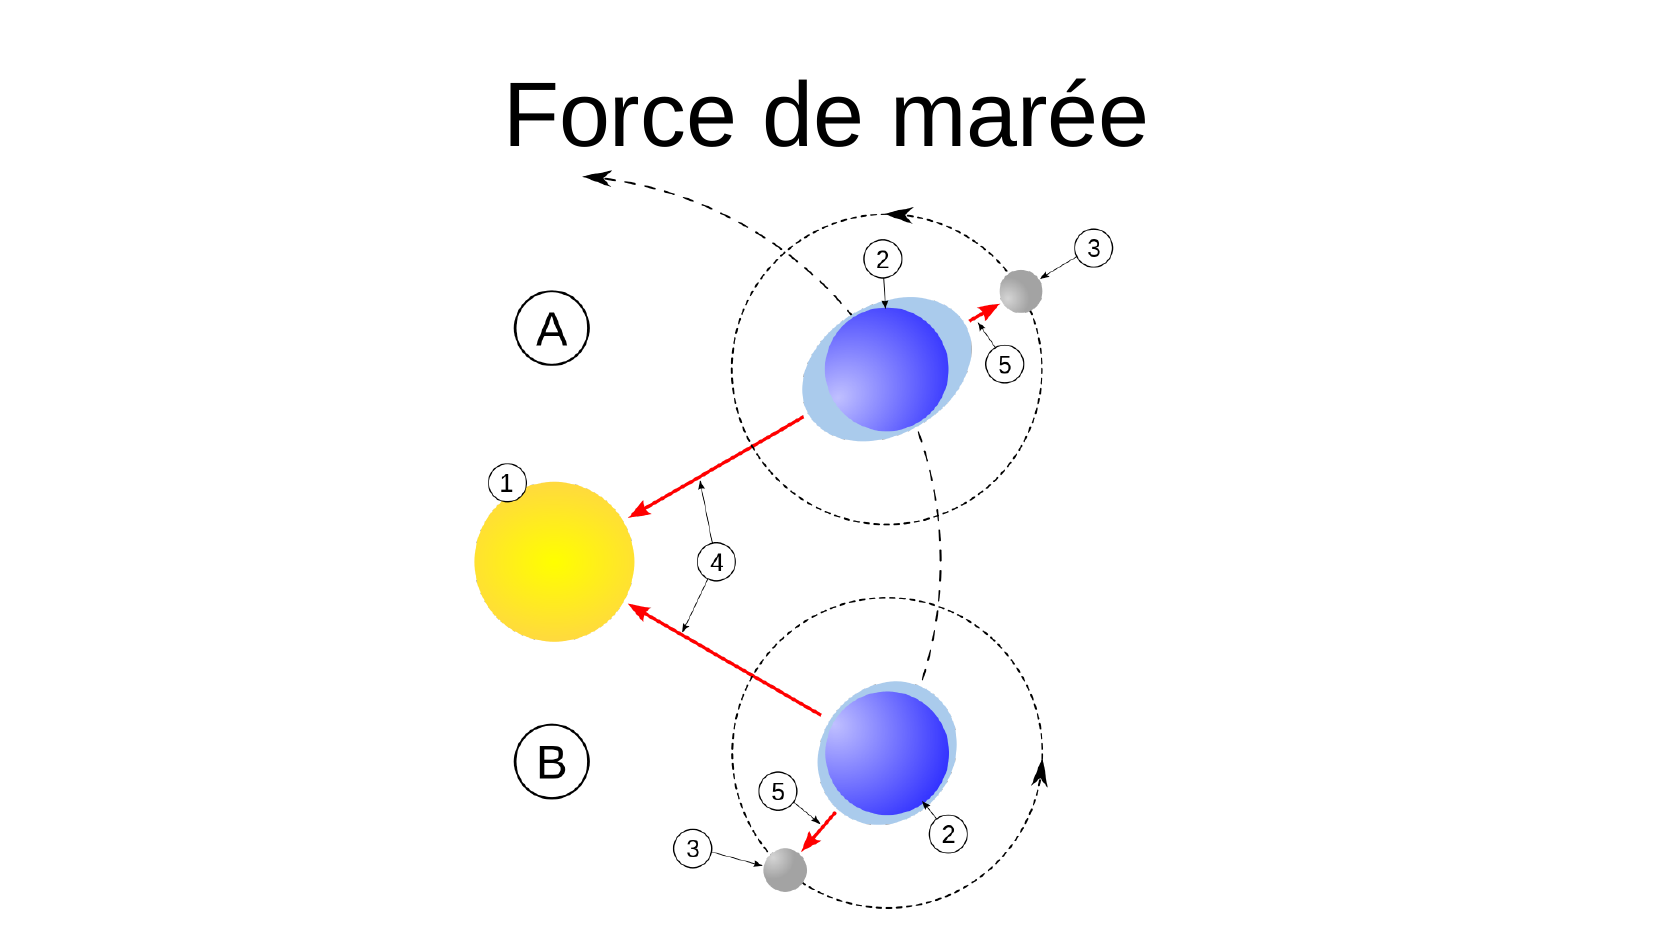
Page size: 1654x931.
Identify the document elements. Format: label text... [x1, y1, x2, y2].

picture [472, 169, 1115, 910]
title Force de marée [82, 37, 1571, 193]
